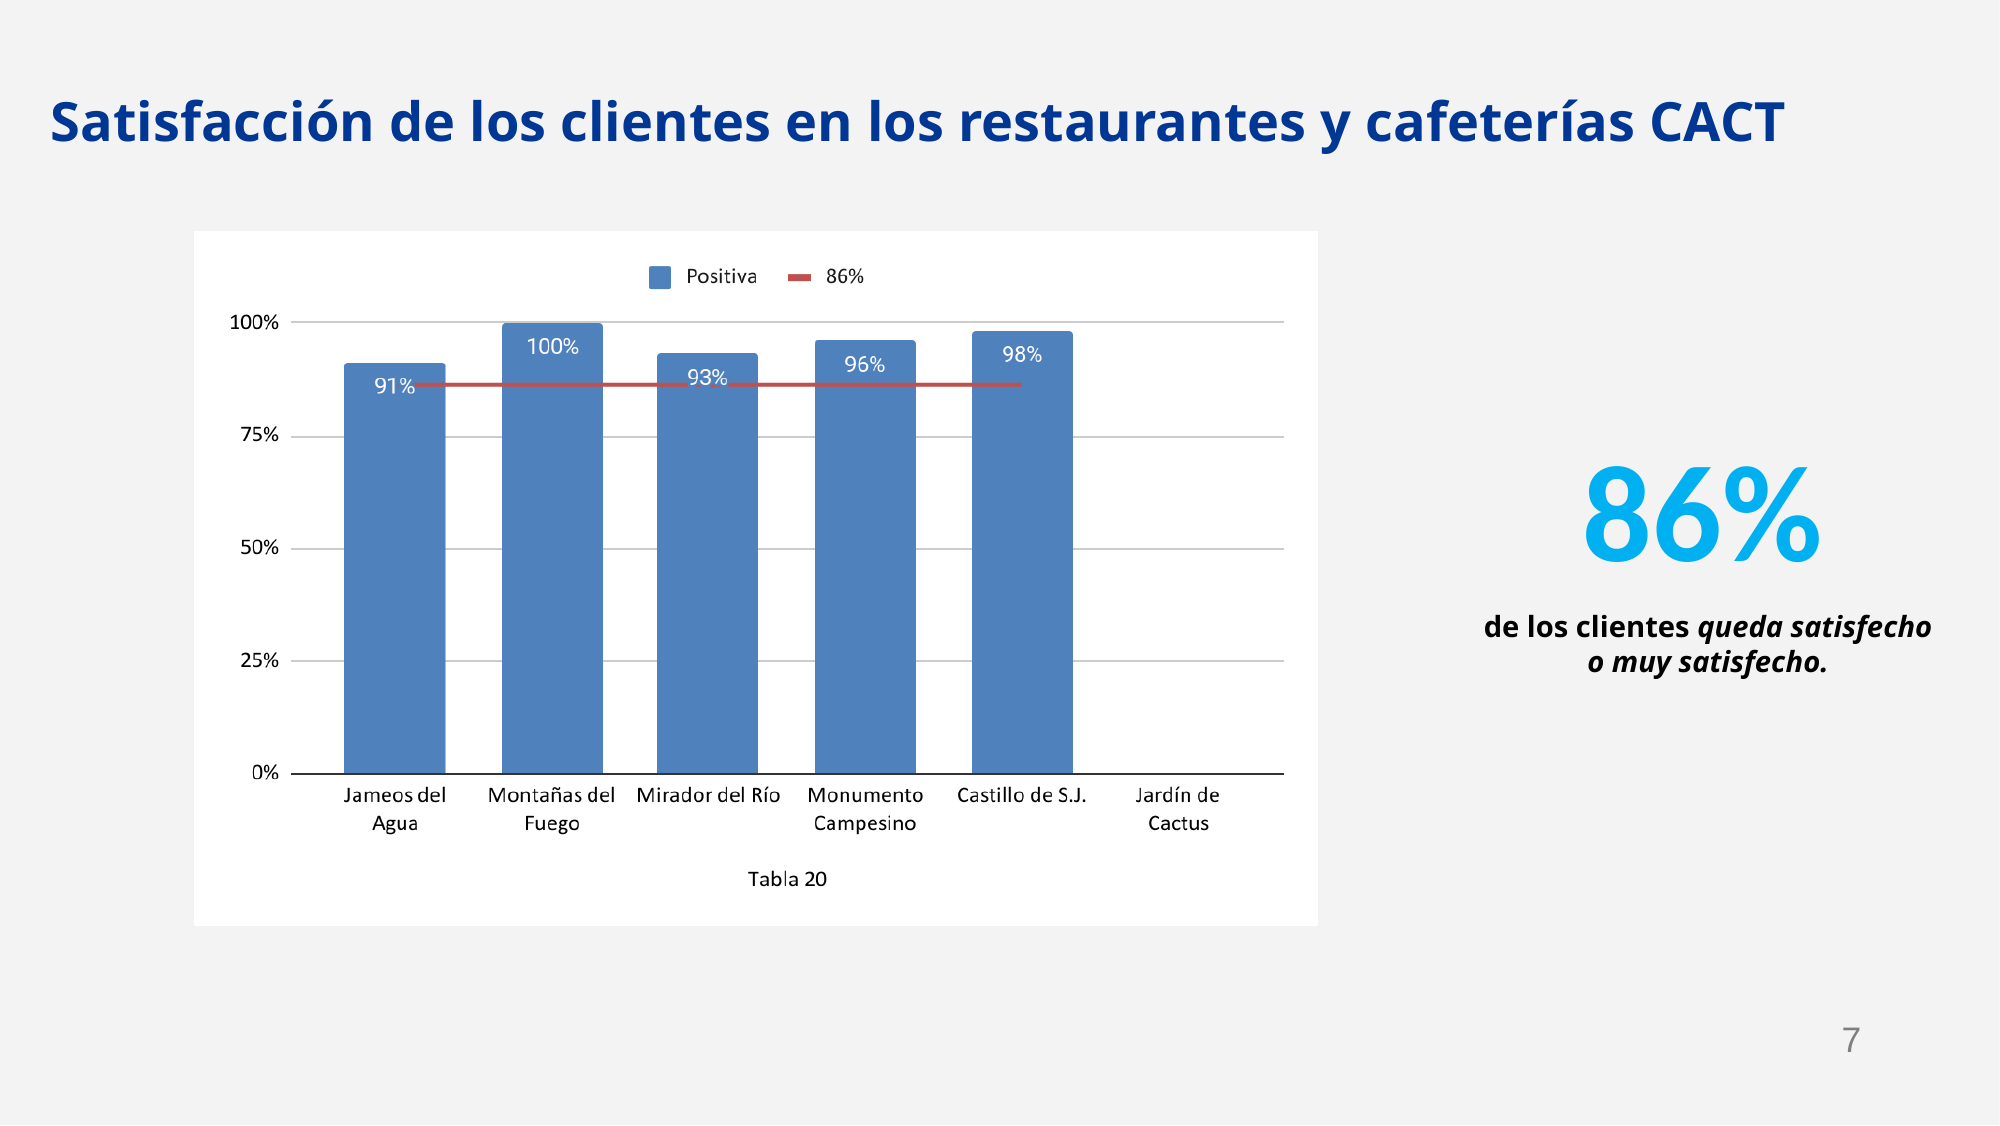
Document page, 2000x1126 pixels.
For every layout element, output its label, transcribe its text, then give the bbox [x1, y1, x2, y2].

text_box de los clientes queda satisfecho o muy satisfecho. [1465, 600, 1951, 798]
picture [194, 231, 1318, 926]
text_box Satisfacción de los clientes en los restaurantes y cafeterías CACT [50, 67, 1945, 173]
slide_number 1 [1412, 1008, 1880, 1069]
text_box 86% [1566, 416, 1839, 599]
